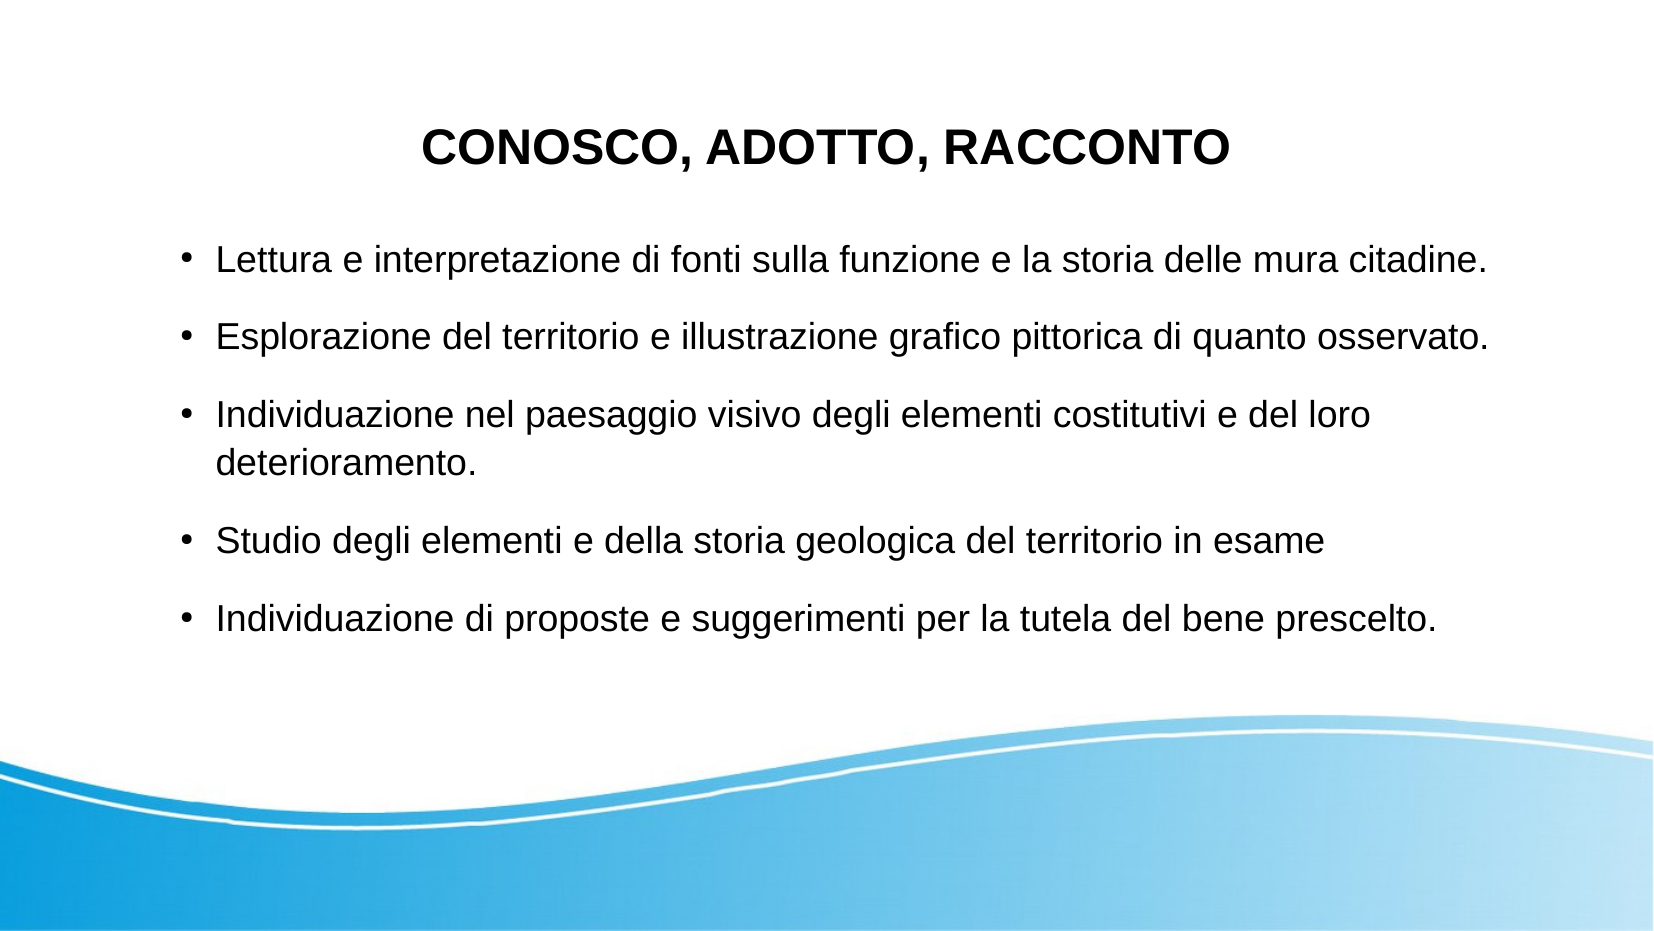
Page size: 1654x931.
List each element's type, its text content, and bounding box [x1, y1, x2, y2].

picture [0, 714, 1654, 931]
text_box Lettura e interpretazione di fonti sulla funzione e la storia delle mura citadine. Esplorazione del territorio e illustrazione grafico pittorica di quanto osservato. Individuazione nel paesaggio visivo degli elementi costitutivi e del loro deterioramento. Studio degli elementi e della storia geologica del territorio in esame Individuazione di proposte e suggerimenti per la tutela del bene prescelto. [165, 224, 1524, 725]
title CONOSCO, ADOTTO, RACCONTO [82, 69, 1571, 225]
